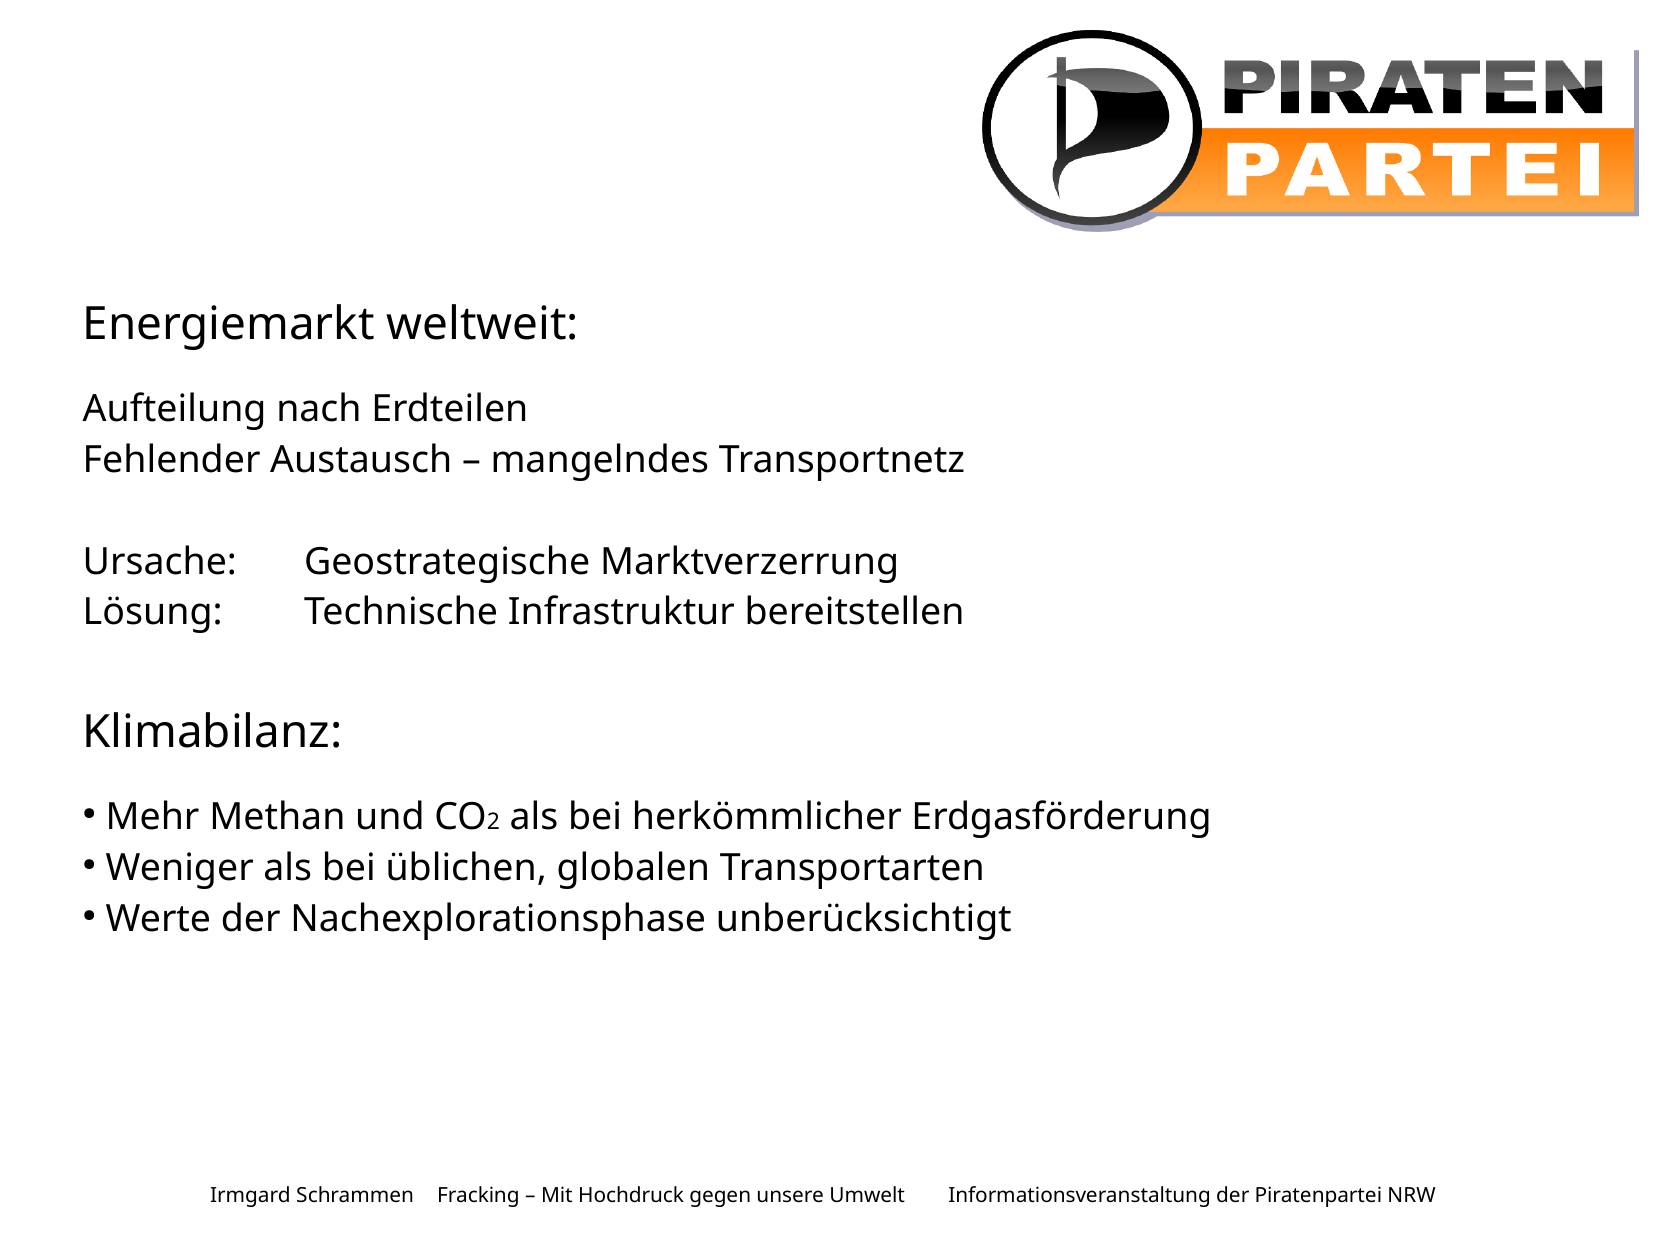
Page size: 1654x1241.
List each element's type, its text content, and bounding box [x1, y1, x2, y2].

picture [974, 25, 1649, 241]
text_box Irmgard Schrammen Fracking – Mit Hochdruck gegen unsere Umwelt Informationsveranstaltung der Piratenpartei NRW [29, 1172, 1617, 1224]
subtitle Energiemarkt weltweit: Aufteilung nach Erdteilen Fehlender Austausch – mangelndes Transportnetz Ursache: Geostrategische Marktverzerrung Lösung: Technische Infrastruktur bereitstellen Klimabilanz: Mehr Methan und CO2 als bei herkömmlicher Erdgasförderung Weniger als bei üblichen, globalen Transportarten Werte der Nachexplorationsphase unberücksichtigt [82, 290, 1571, 1117]
